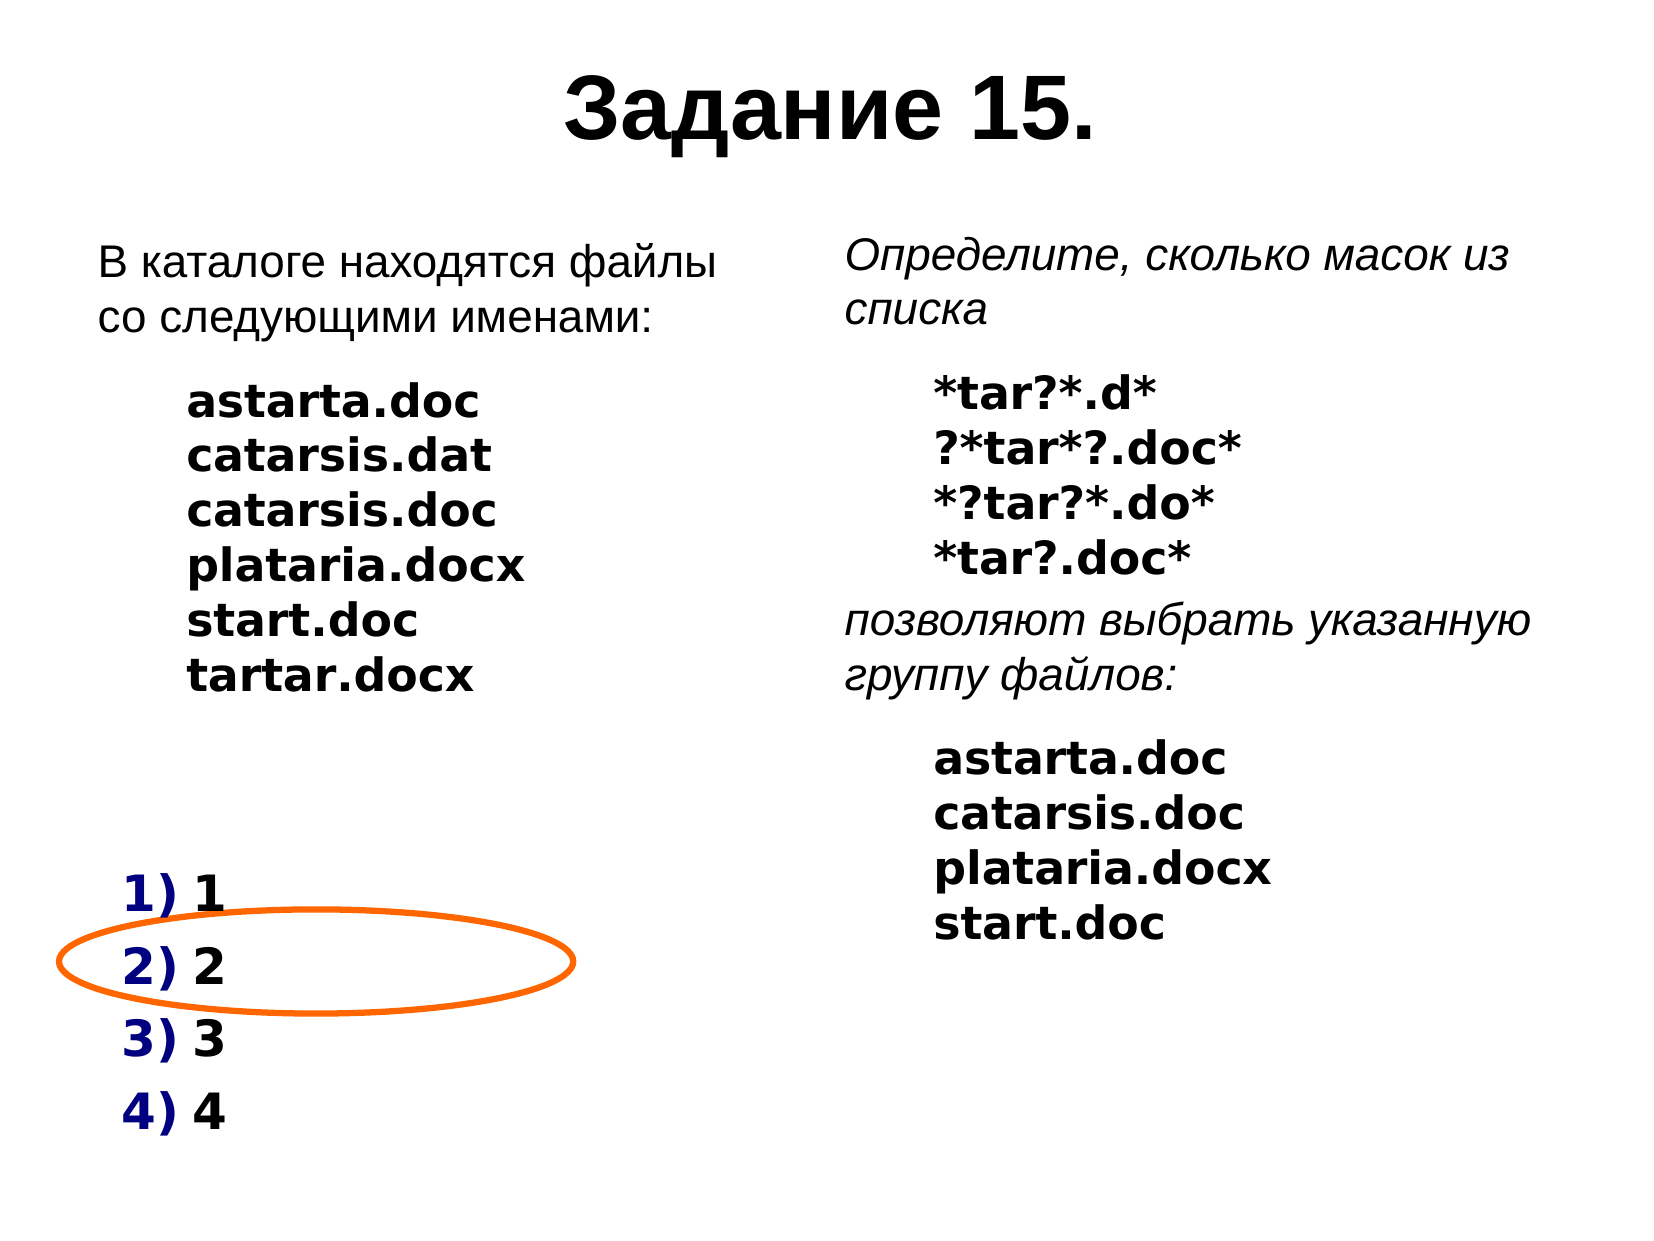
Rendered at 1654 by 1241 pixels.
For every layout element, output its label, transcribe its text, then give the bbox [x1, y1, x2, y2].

title Задание 15. [82, 40, 1571, 266]
list Определите, сколько масок из списка *tar?*.d* ?*tar*?.doc* *?tar?*.do* *tar?.doc* позволяют выбрать указанную группу файлов: astarta.doc catarsis.doc plataria.docx start.doc [844, 224, 1571, 1010]
list В каталоге находятся файлы со следующими именами: astarta.doc catarsis.dat catarsis.doc plataria.docx start.doc tartar.docx [82, 224, 792, 780]
list 1 2 3 4 [76, 861, 804, 1170]
